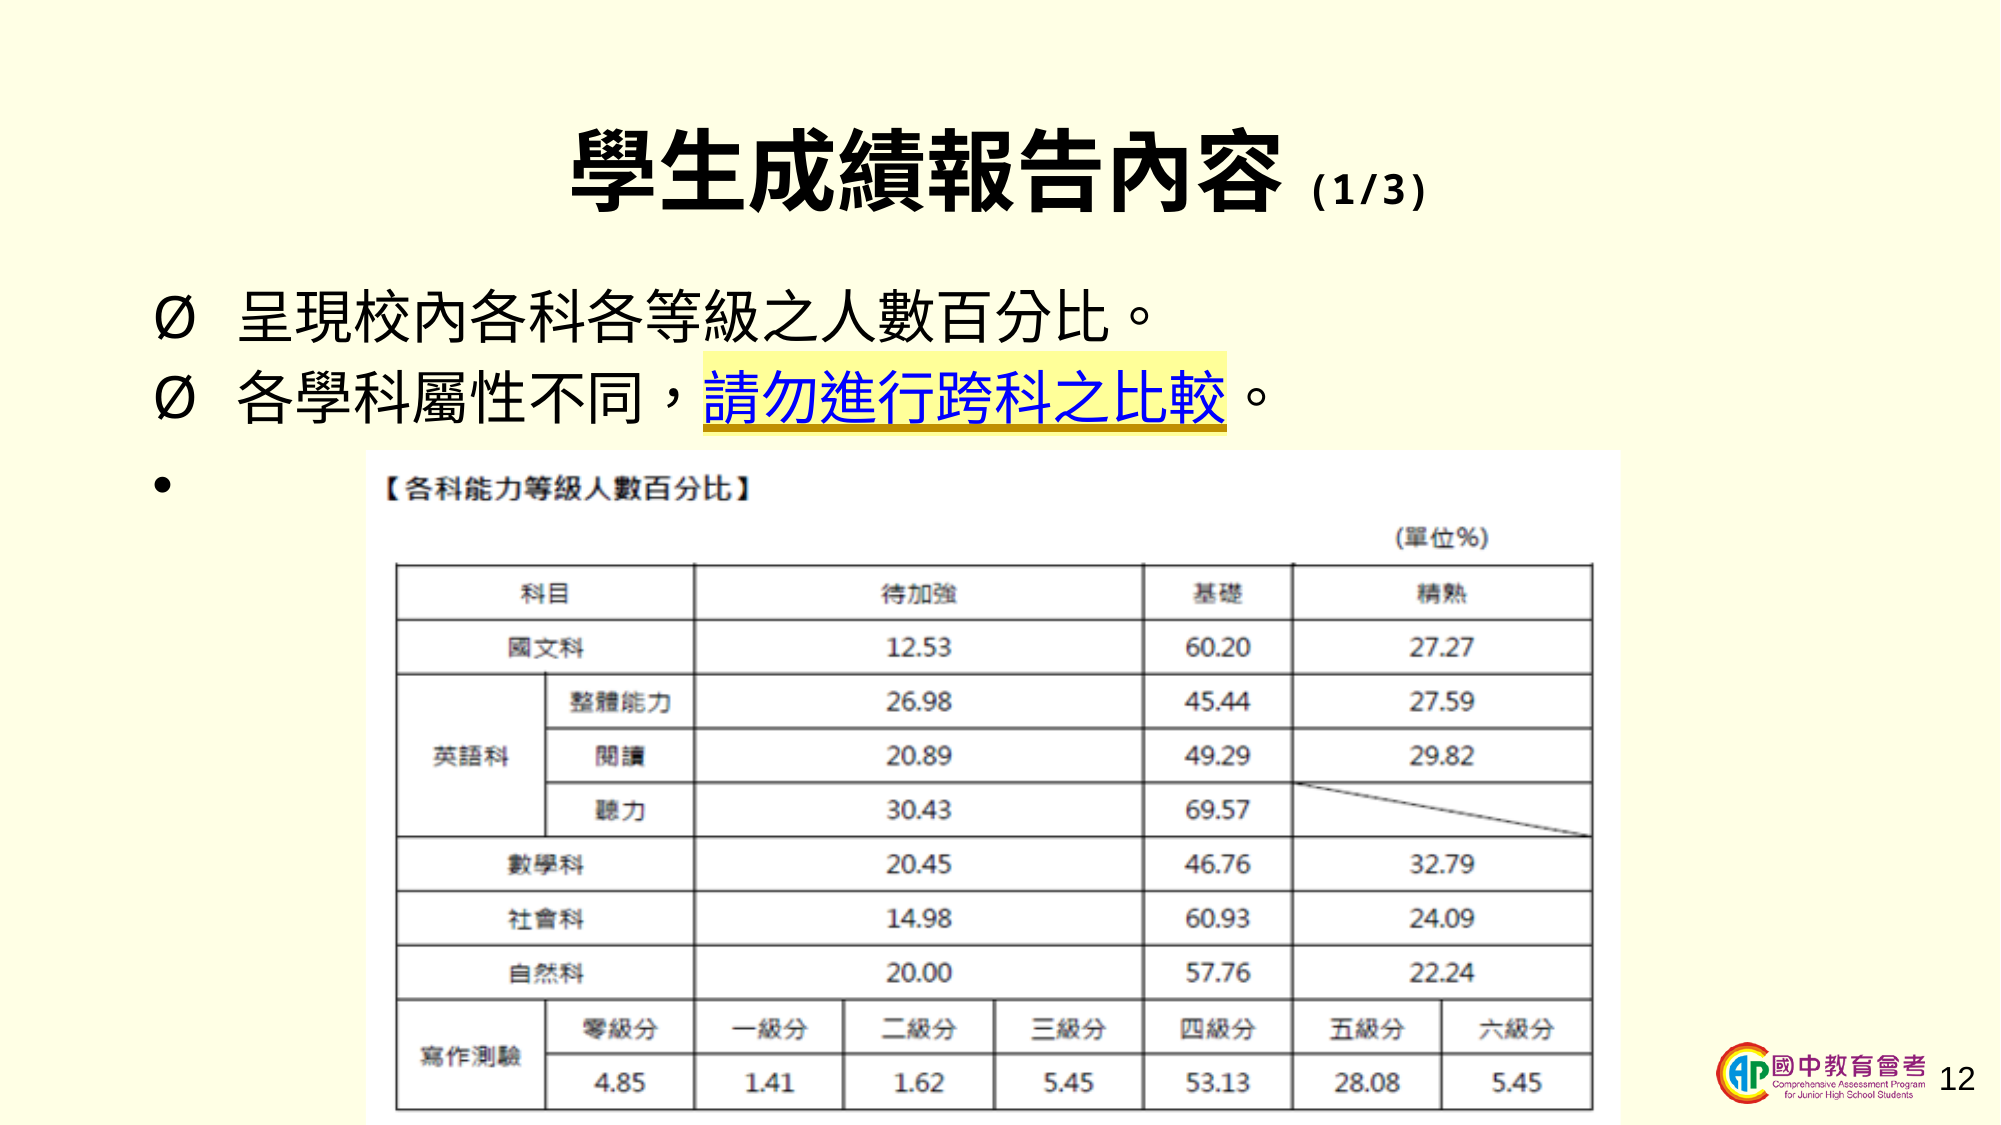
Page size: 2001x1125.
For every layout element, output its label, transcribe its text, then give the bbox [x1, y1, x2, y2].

list 呈現校內各科各等級之人數百分比。 各學科屬性不同，請勿進行跨科之比較。 [137, 273, 1863, 988]
text_box 12 [1923, 1047, 2000, 1108]
title 學生成績報告內容(1/3) [137, 59, 1863, 273]
picture [365, 988, 1621, 1125]
